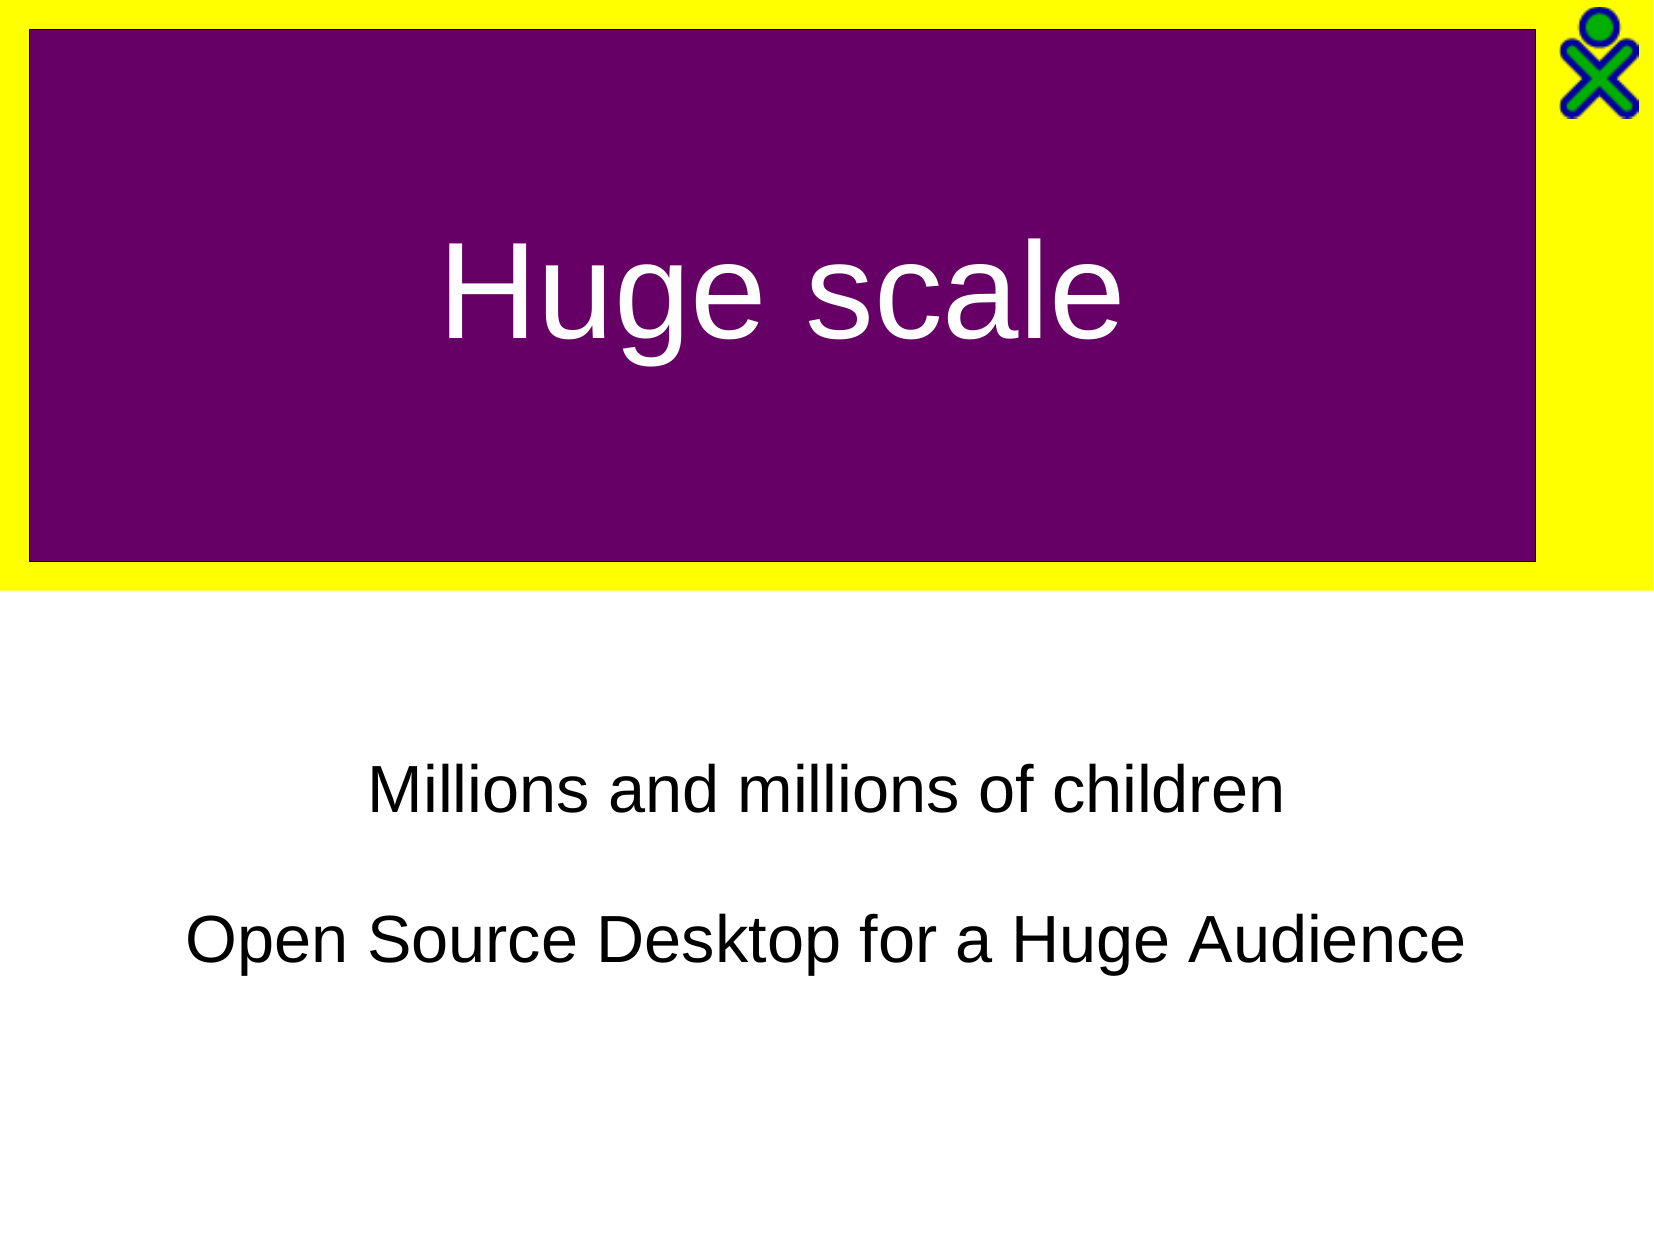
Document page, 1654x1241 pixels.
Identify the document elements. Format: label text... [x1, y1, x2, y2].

title Huge scale [59, 56, 1506, 525]
picture [1559, 7, 1639, 119]
subtitle Millions and millions of children Open Source Desktop for a Huge Audience [82, 627, 1571, 1102]
